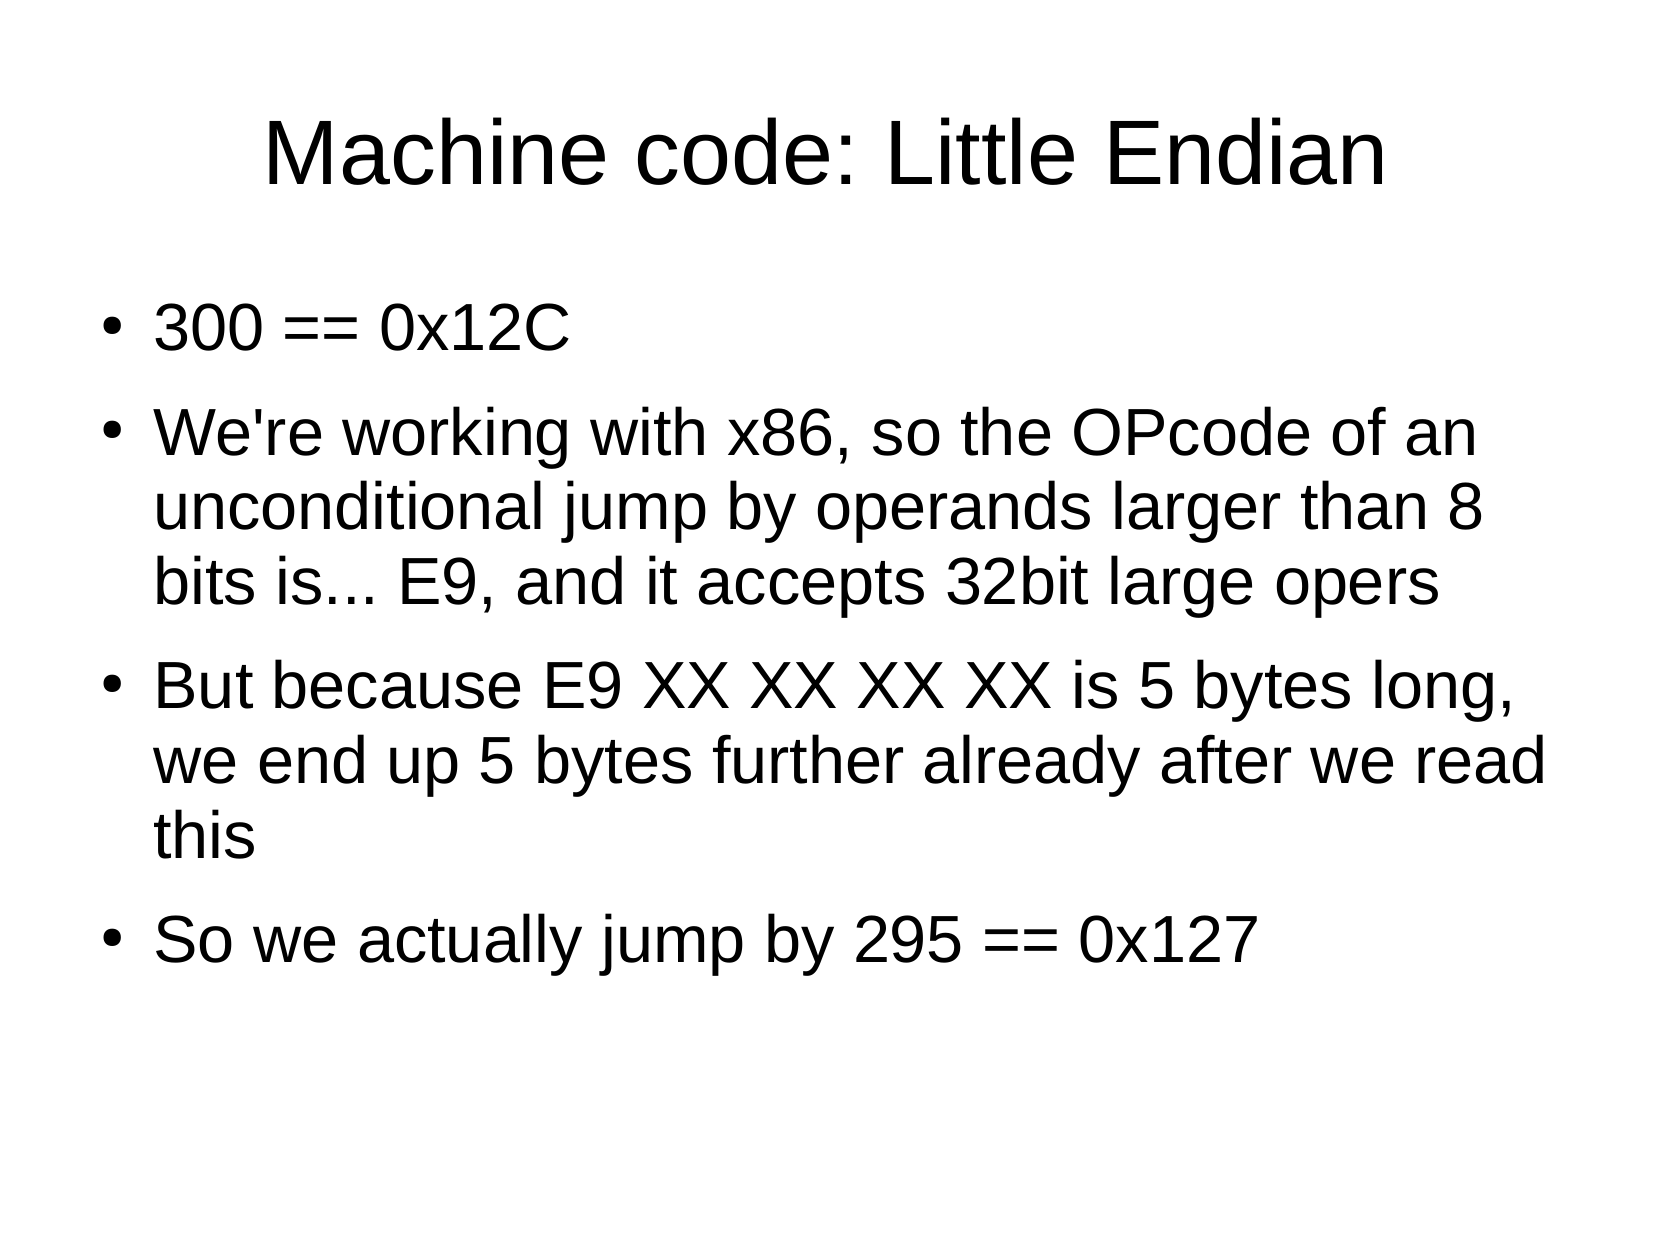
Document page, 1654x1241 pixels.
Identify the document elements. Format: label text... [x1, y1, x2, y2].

list 300 == 0x12C We're working with x86, so the OPcode of an unconditional jump by operands larger than 8 bits is... E9, and it accepts 32bit large opers But because E9 XX XX XX XX is 5 bytes long, we end up 5 bytes further already after we read this So we actually jump by 295 == 0x127 [82, 290, 1571, 1217]
title Machine code: Little Endian [82, 49, 1571, 257]
